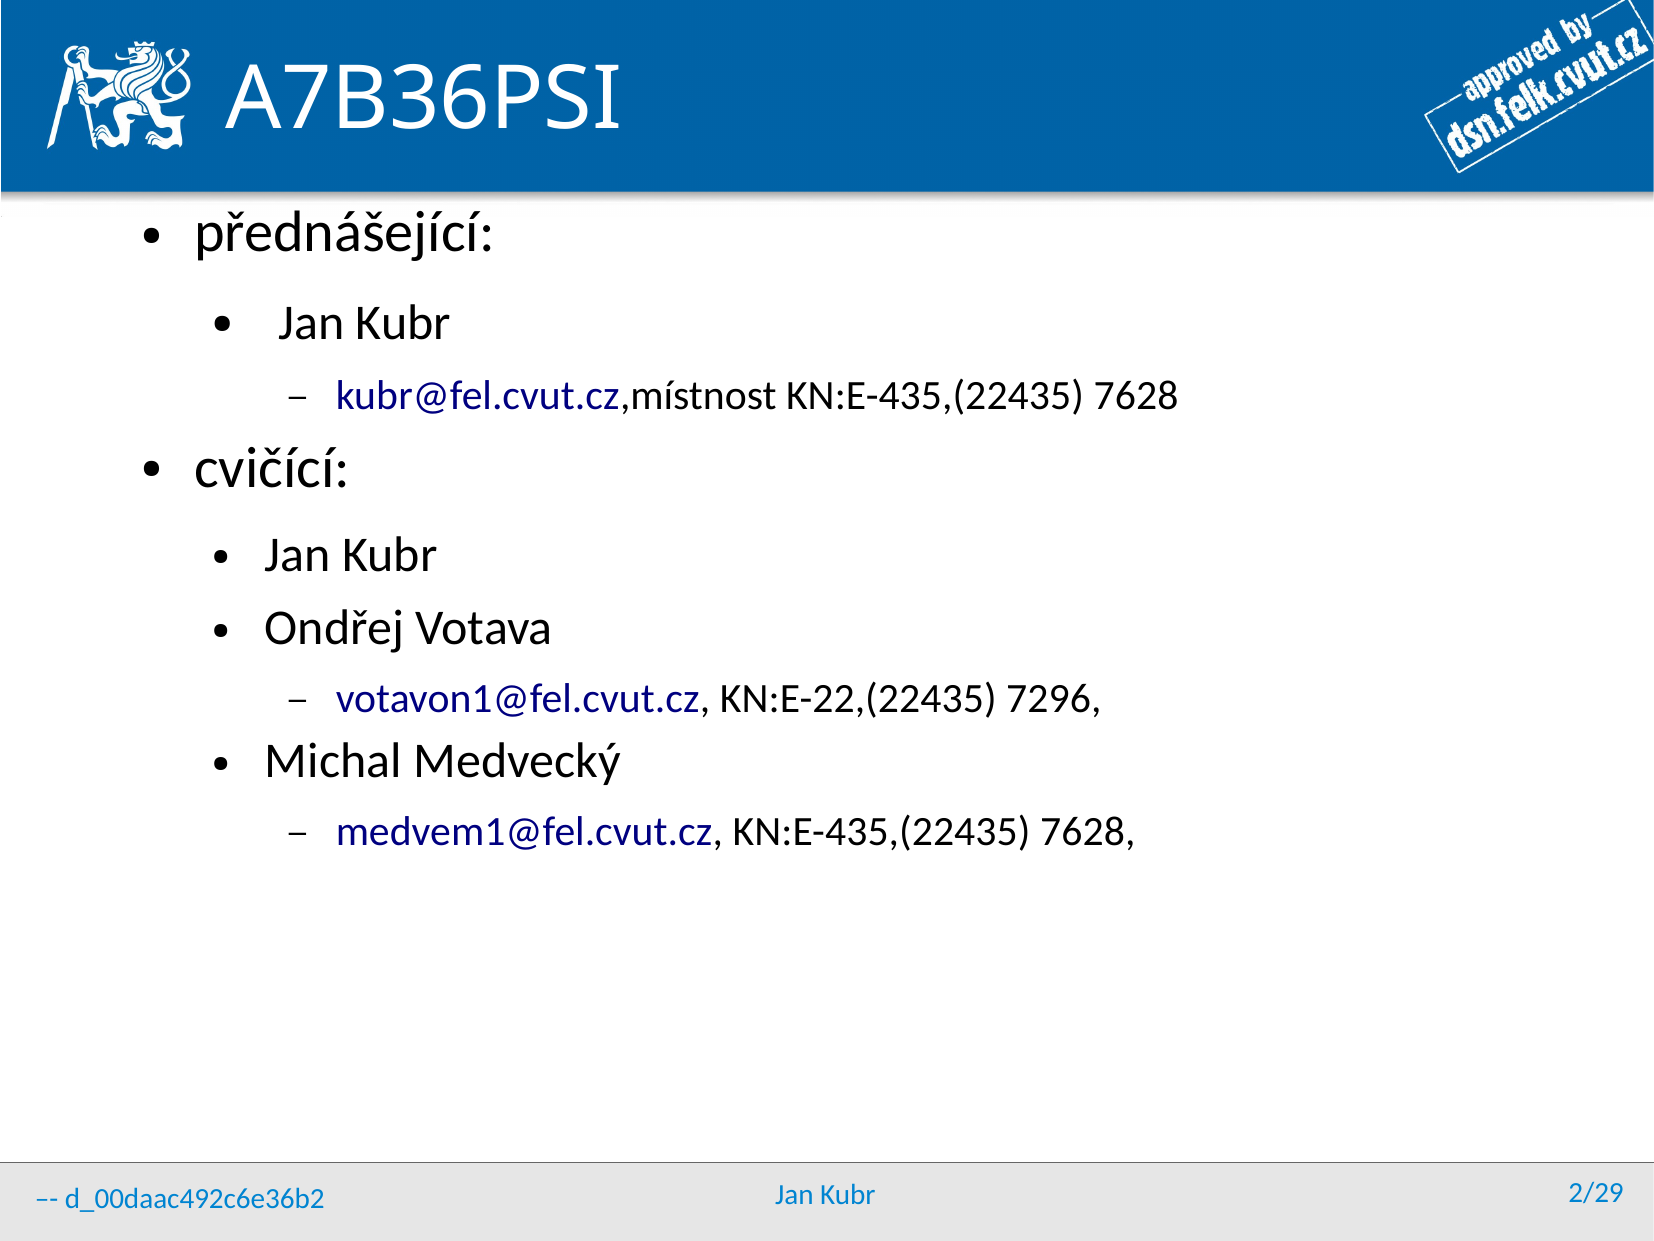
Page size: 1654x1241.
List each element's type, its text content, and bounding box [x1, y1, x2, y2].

title A7B36PSI [225, 0, 1426, 188]
list přednášející: Jan Kubr kubr@fel.cvut.cz,místnost KN:E-435,(22435) 7628 cvičící: Jan Kubr Ondřej Votava votavon1@fel.cvut.cz, KN:E-22,(22435) 7296, Michal Medvecký medvem1@fel.cvut.cz, KN:E-435,(22435) 7628, [123, 208, 1536, 1181]
picture [1, 0, 1654, 217]
